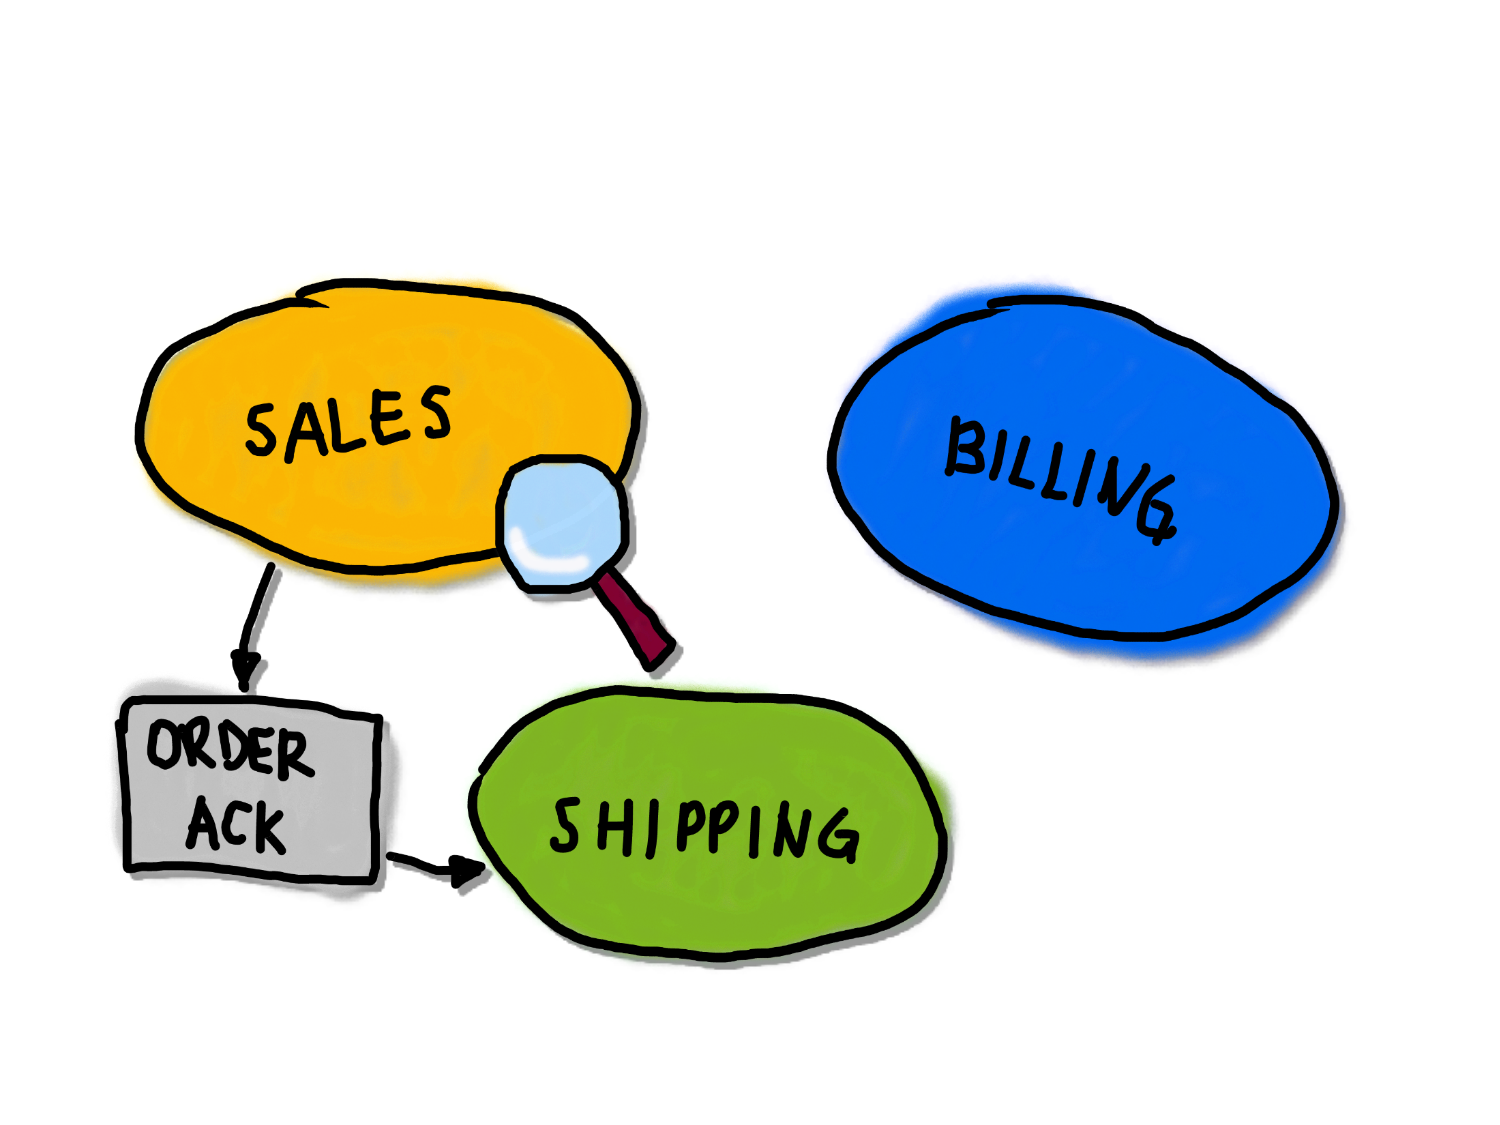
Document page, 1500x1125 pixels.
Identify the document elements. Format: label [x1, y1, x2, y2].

picture [0, 123, 1500, 1001]
